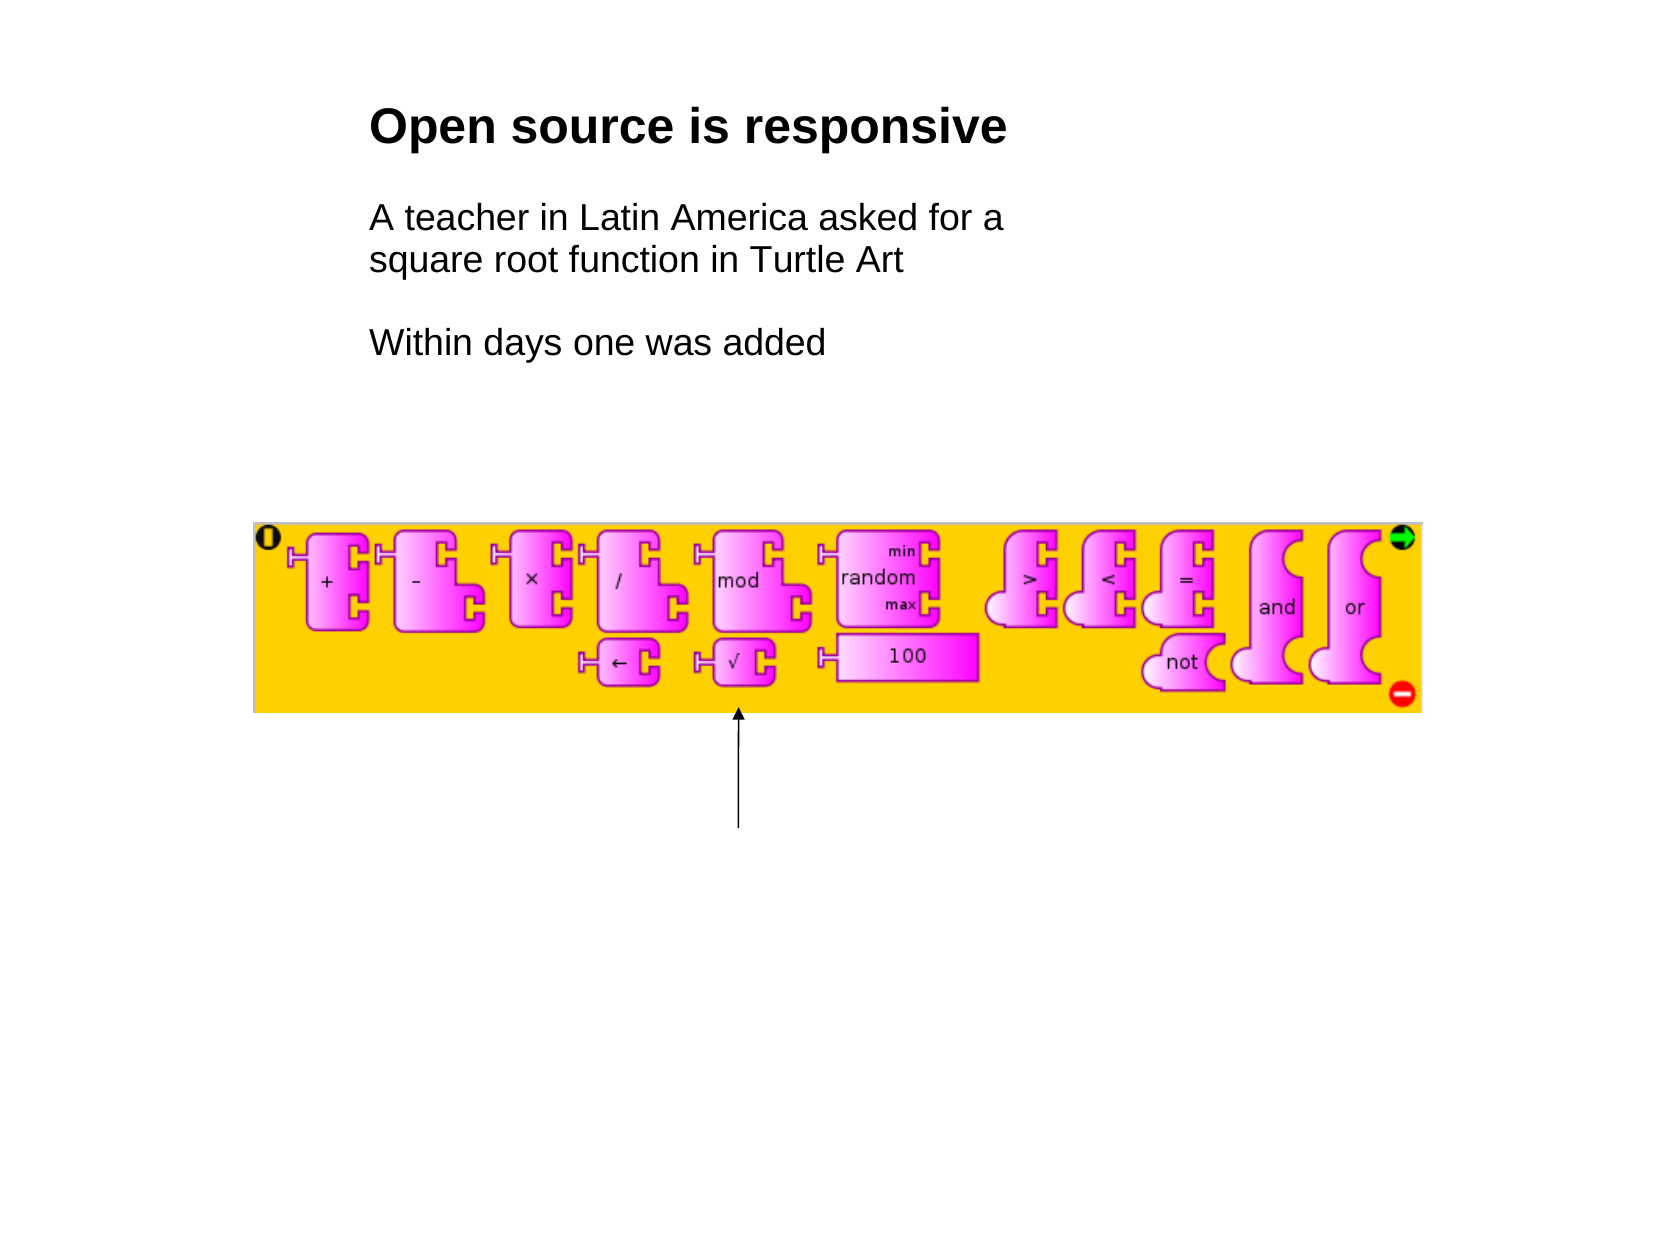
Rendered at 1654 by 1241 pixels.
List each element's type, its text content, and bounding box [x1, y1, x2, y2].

picture [253, 522, 1423, 713]
text_box Open source is responsive A teacher in Latin America asked for a square root function in Turtle Art Within days one was added [354, 88, 1093, 371]
